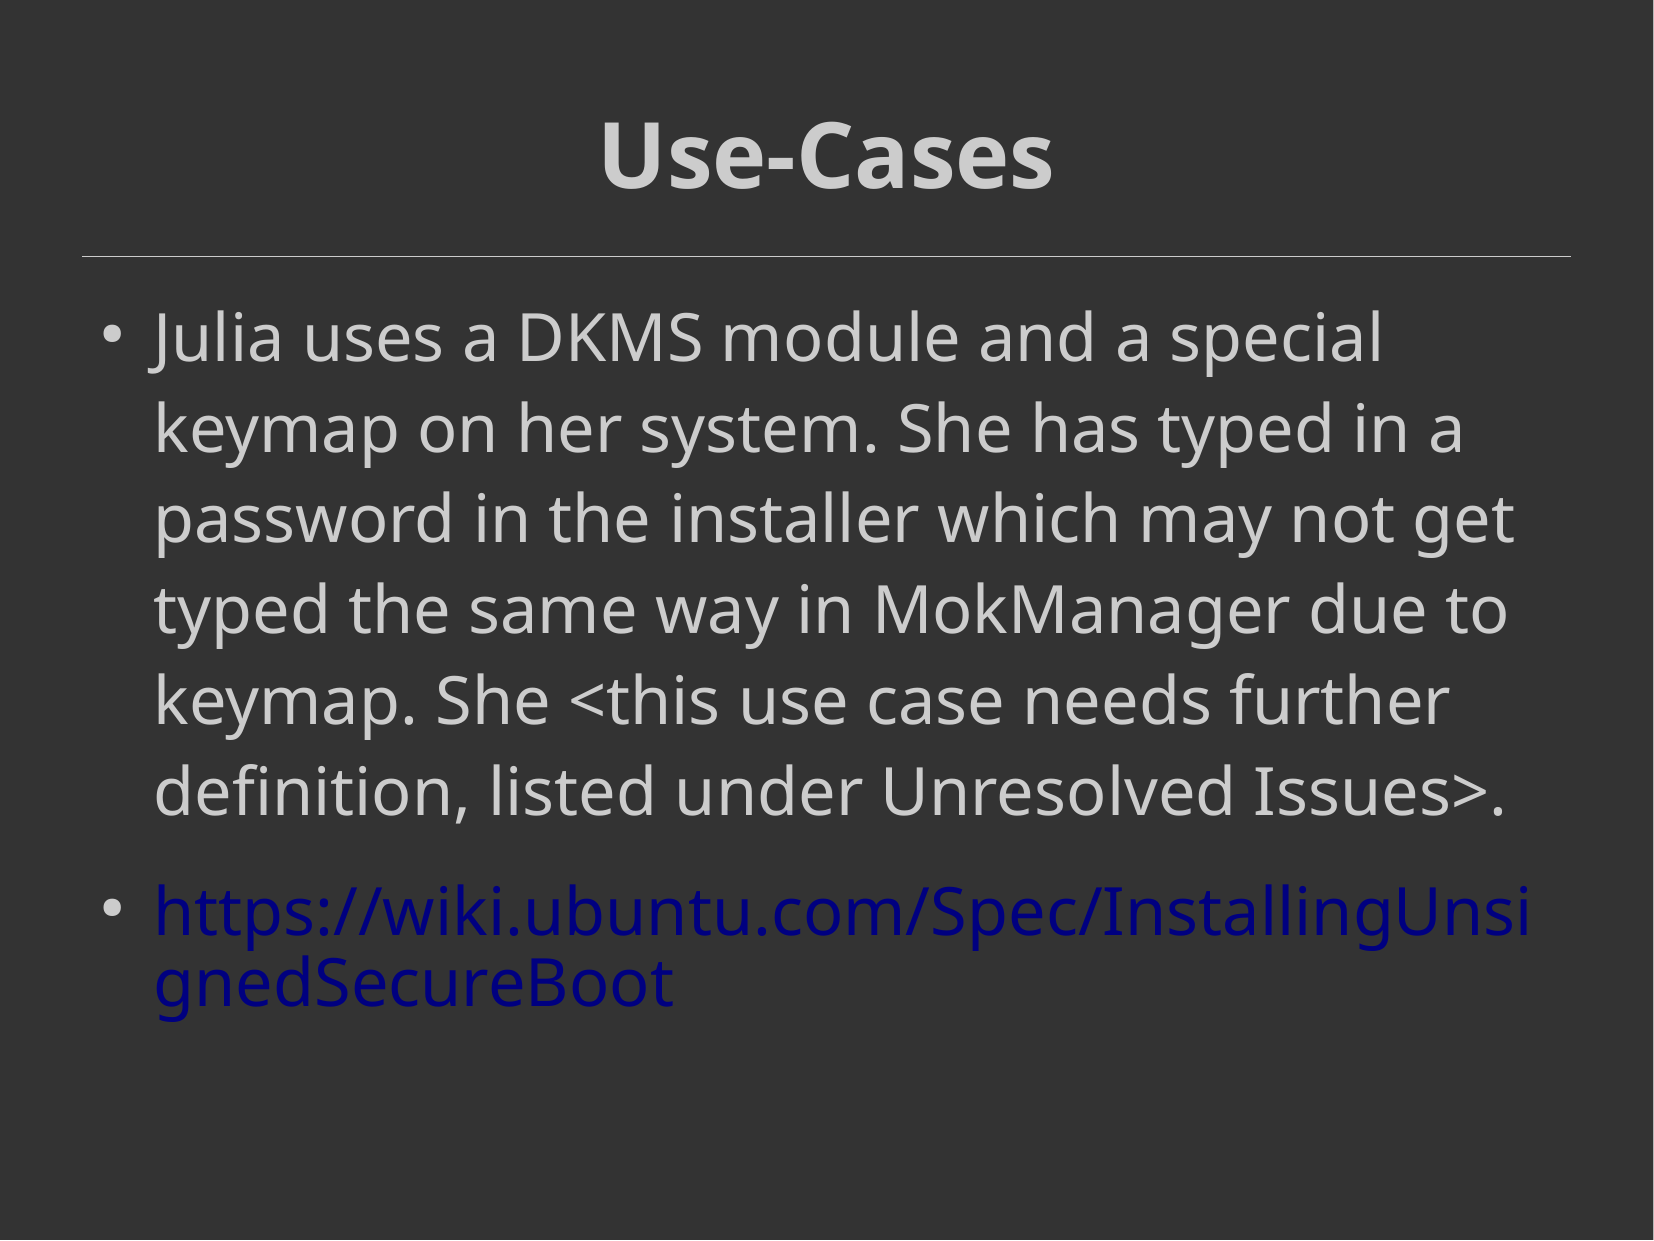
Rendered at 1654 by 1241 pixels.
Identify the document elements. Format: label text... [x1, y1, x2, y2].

title Use-Cases [82, 49, 1571, 257]
list Julia uses a DKMS module and a special keymap on her system. She has typed in a password in the installer which may not get typed the same way in MokManager due to keymap. She <this use case needs further definition, listed under Unresolved Issues>. https://wiki.ubuntu.com/Spec/InstallingUnsignedSecureBoot [82, 290, 1571, 1010]
